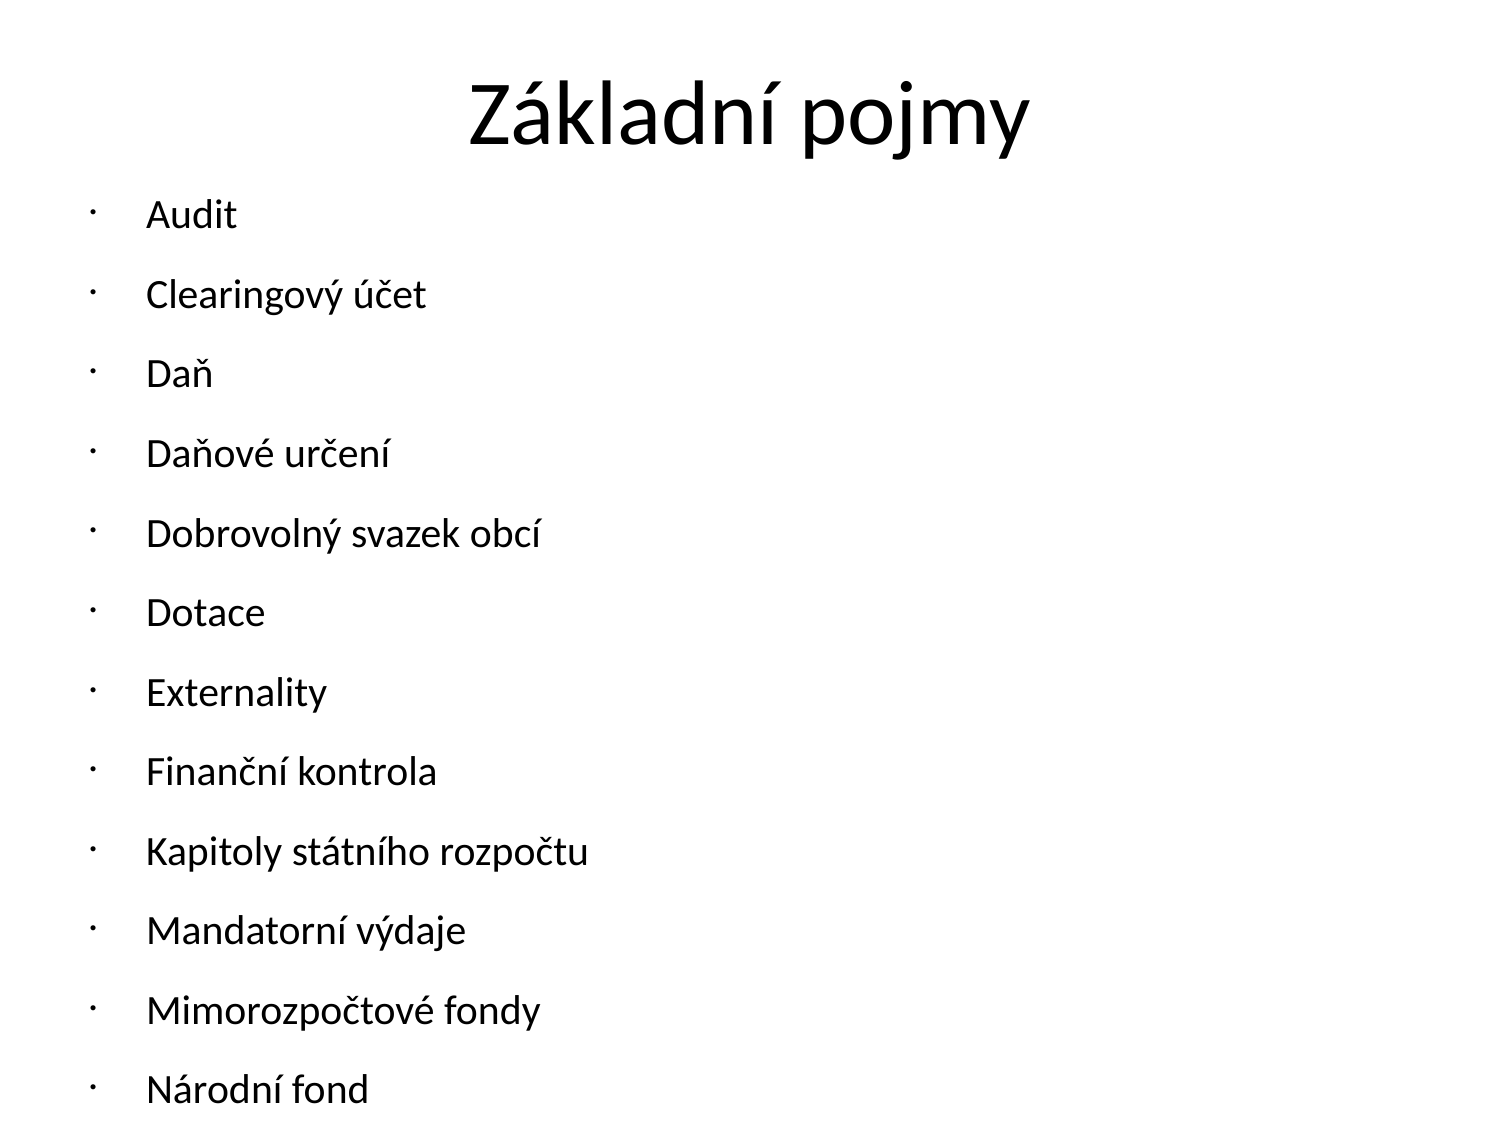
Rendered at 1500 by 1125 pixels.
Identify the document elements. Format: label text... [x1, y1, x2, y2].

title Základní pojmy [75, 45, 1425, 179]
list Audit Clearingový účet Daň Daňové určení Dobrovolný svazek obcí Dotace Externality Finanční kontrola Kapitoly státního rozpočtu Mandatorní výdaje Mimorozpočtové fondy Národní fond [75, 179, 1425, 993]
